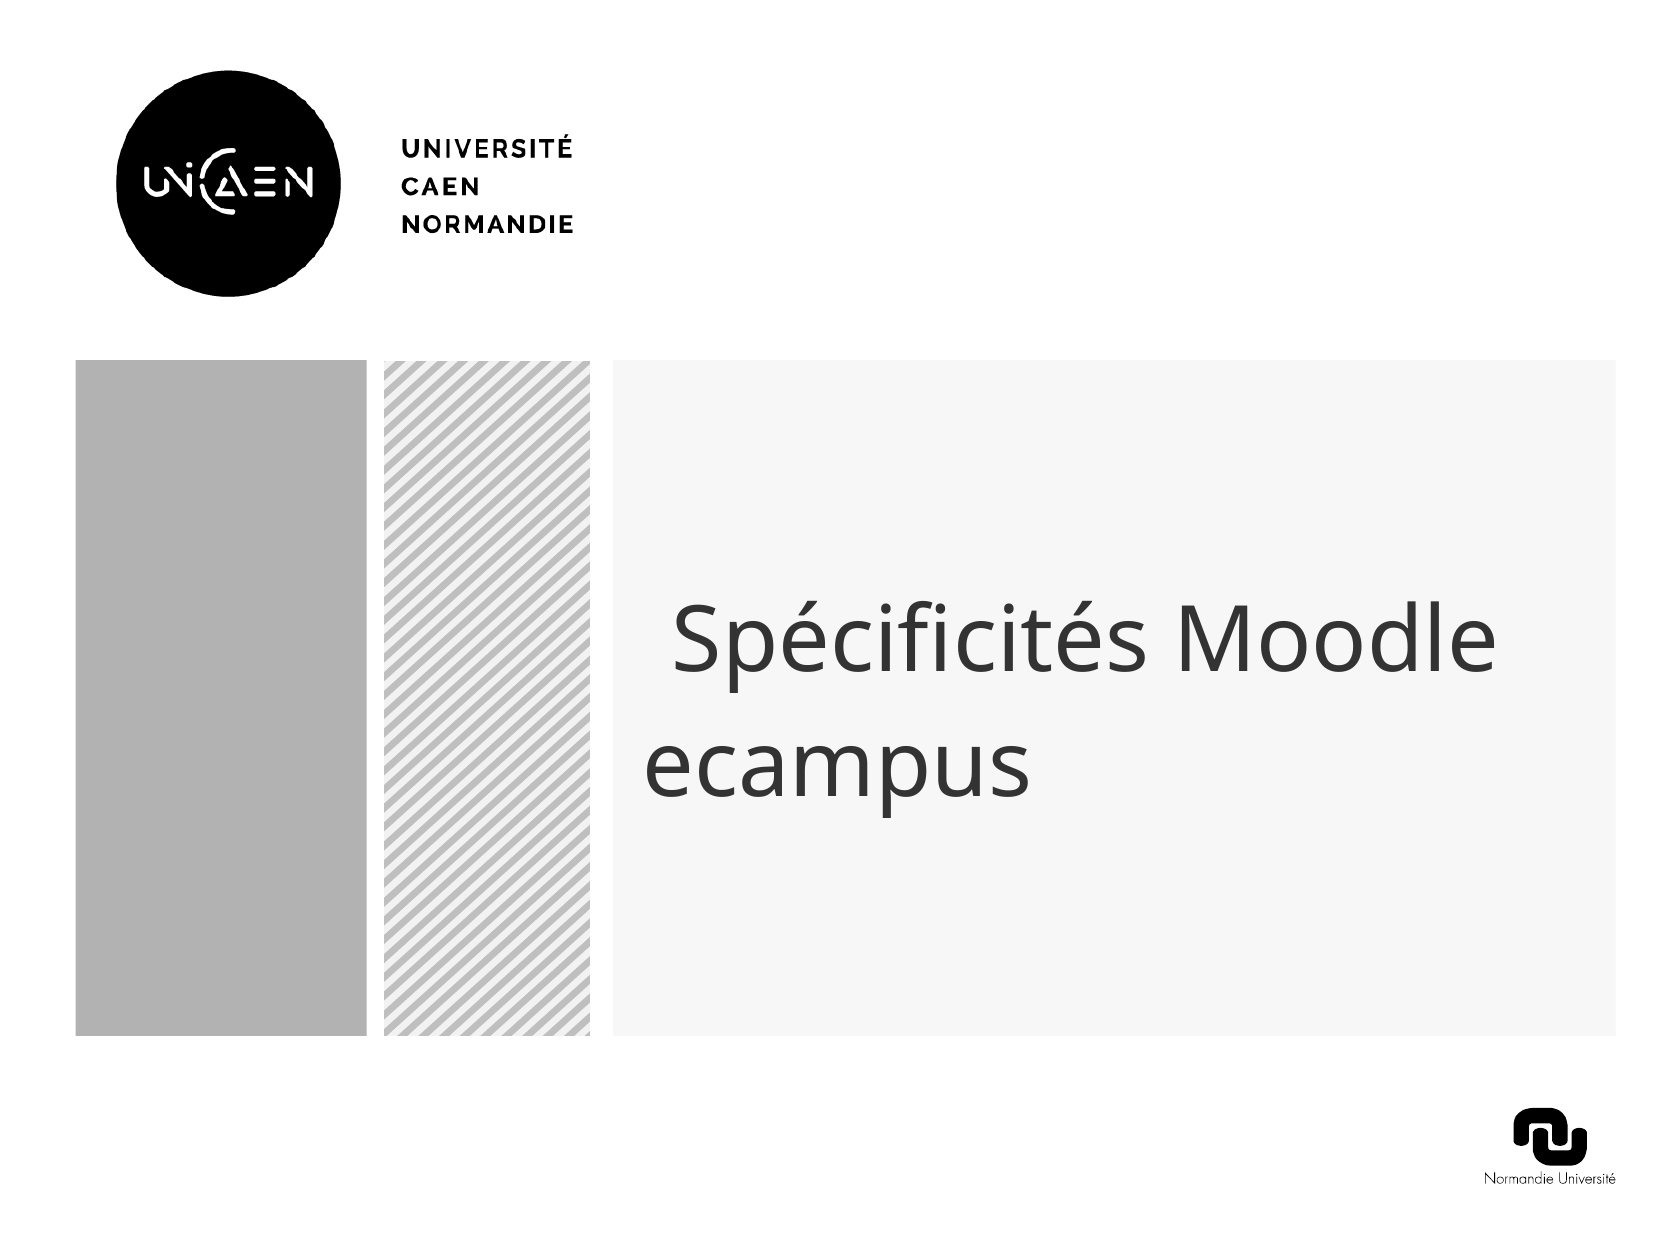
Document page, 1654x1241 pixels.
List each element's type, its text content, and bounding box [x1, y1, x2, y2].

picture [69, 20, 351, 347]
title Spécificités Moodle ecampus [612, 360, 1619, 1038]
picture [383, 20, 592, 347]
